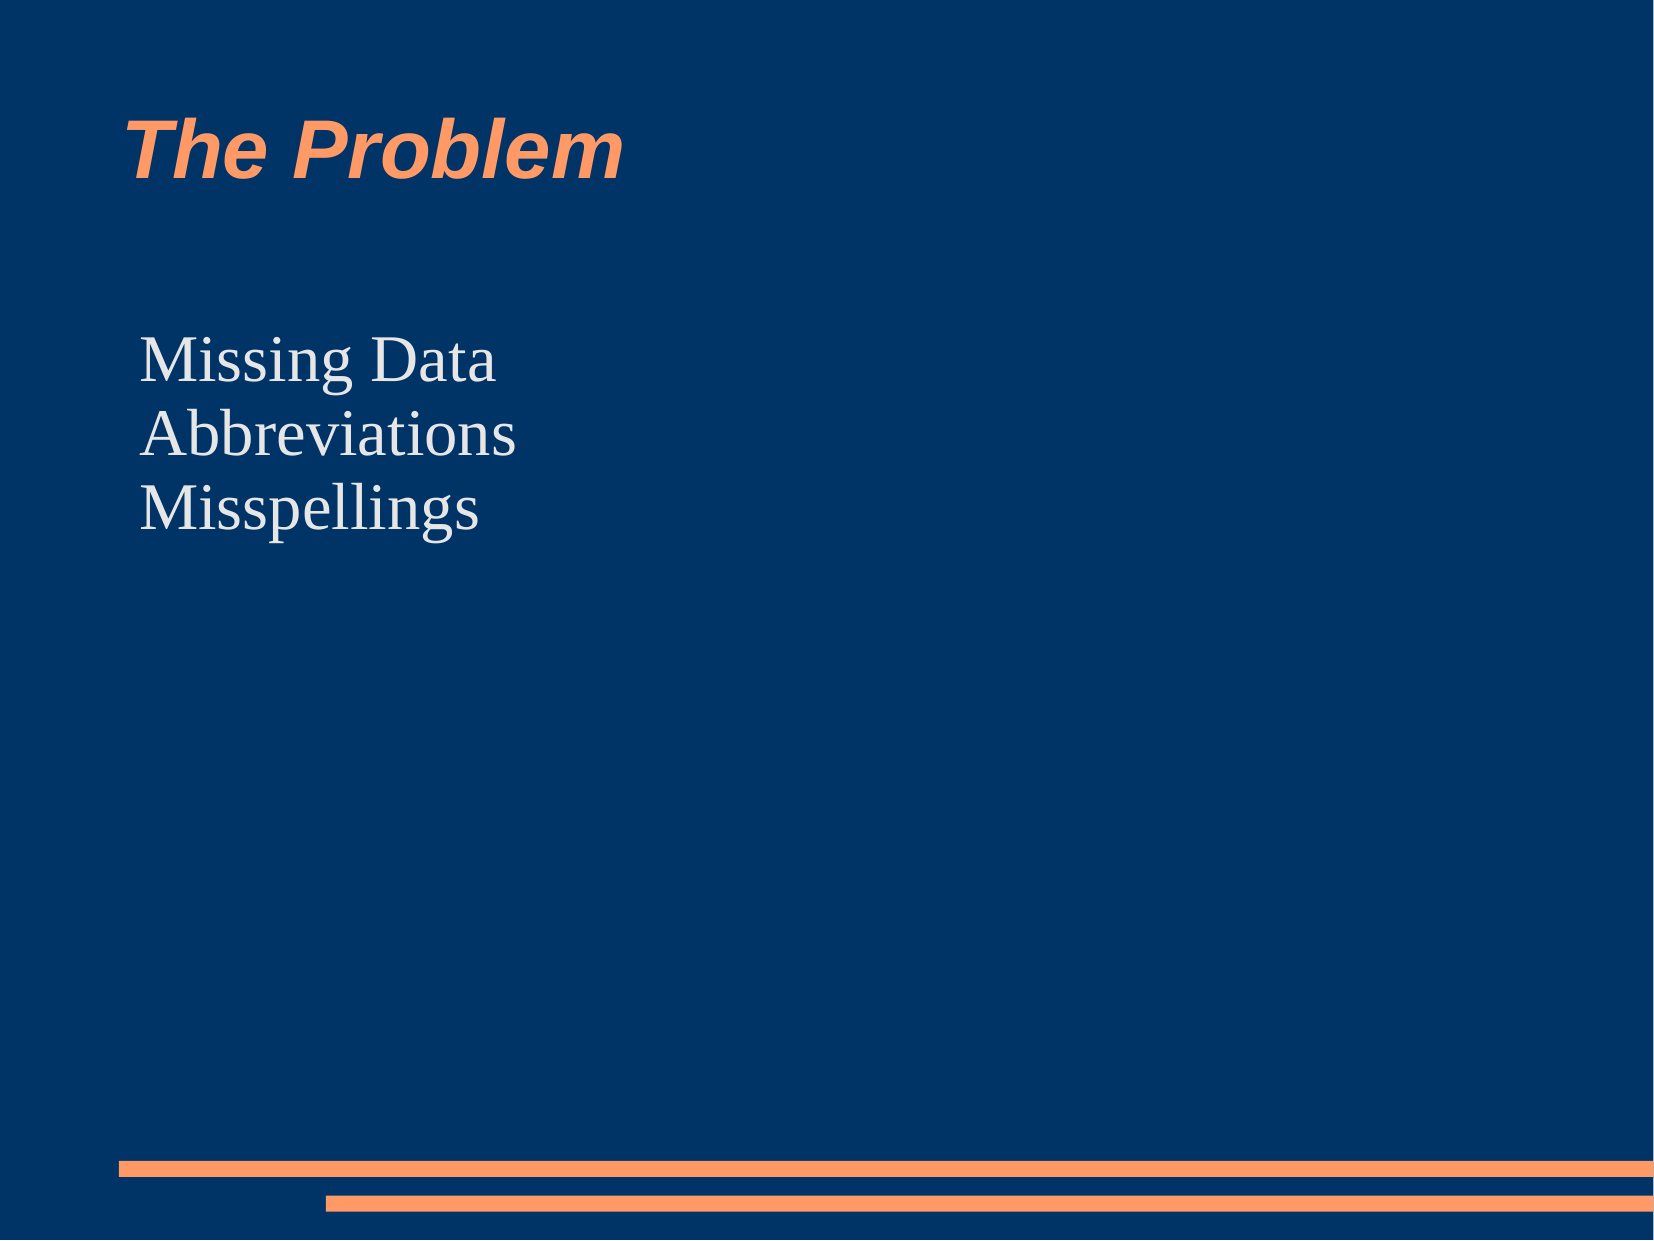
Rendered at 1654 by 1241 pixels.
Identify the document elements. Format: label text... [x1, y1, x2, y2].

title The Problem [121, 46, 1534, 254]
list Missing Data Abbreviations Misspellings [121, 322, 1561, 1133]
